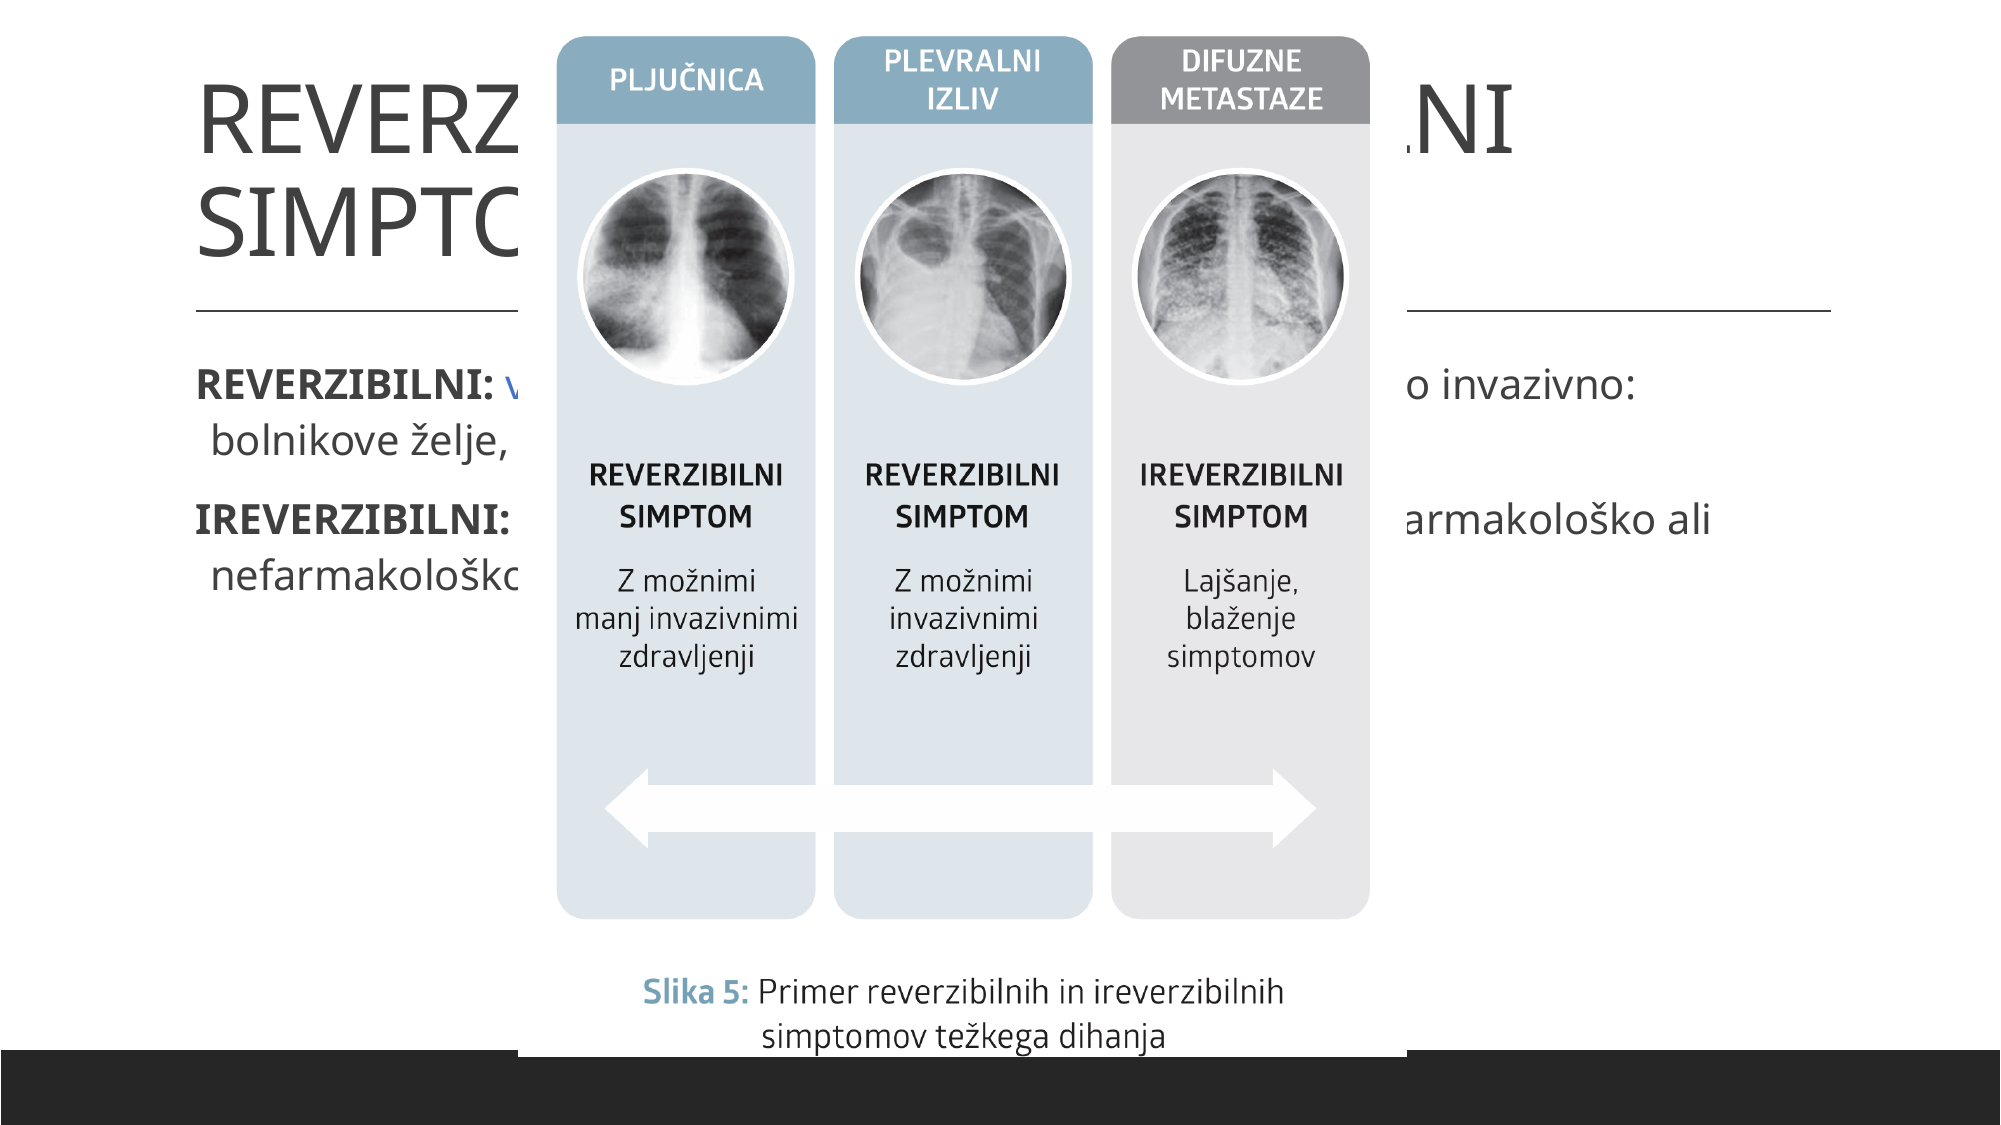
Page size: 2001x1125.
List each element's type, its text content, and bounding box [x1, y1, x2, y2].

picture [518, 14, 1407, 1057]
list REVERZIBILNI: vzročno; simptome odstrani ali zmanjša – lahko invazivno: bolnikove želje, pričakovanja IREVERZIBILNI: ni vzročnega zdravljenja; blažimo simptome farmakološko ali nefarmakološko [1407, 345, 1831, 963]
list REVERZIBILNI: vzročno; simptome odstrani ali zmanjša – lahko invazivno: bolnikove želje, pričakovanja IREVERZIBILNI: ni vzročnega zdravljenja; blažimo simptome farmakološko ali nefarmakološko [180, 345, 518, 963]
title REVERZIBILNI : IREVERZIBILNI SIMPTOMI [1407, 47, 1831, 286]
title REVERZIBILNI : IREVERZIBILNI SIMPTOMI [180, 47, 518, 286]
